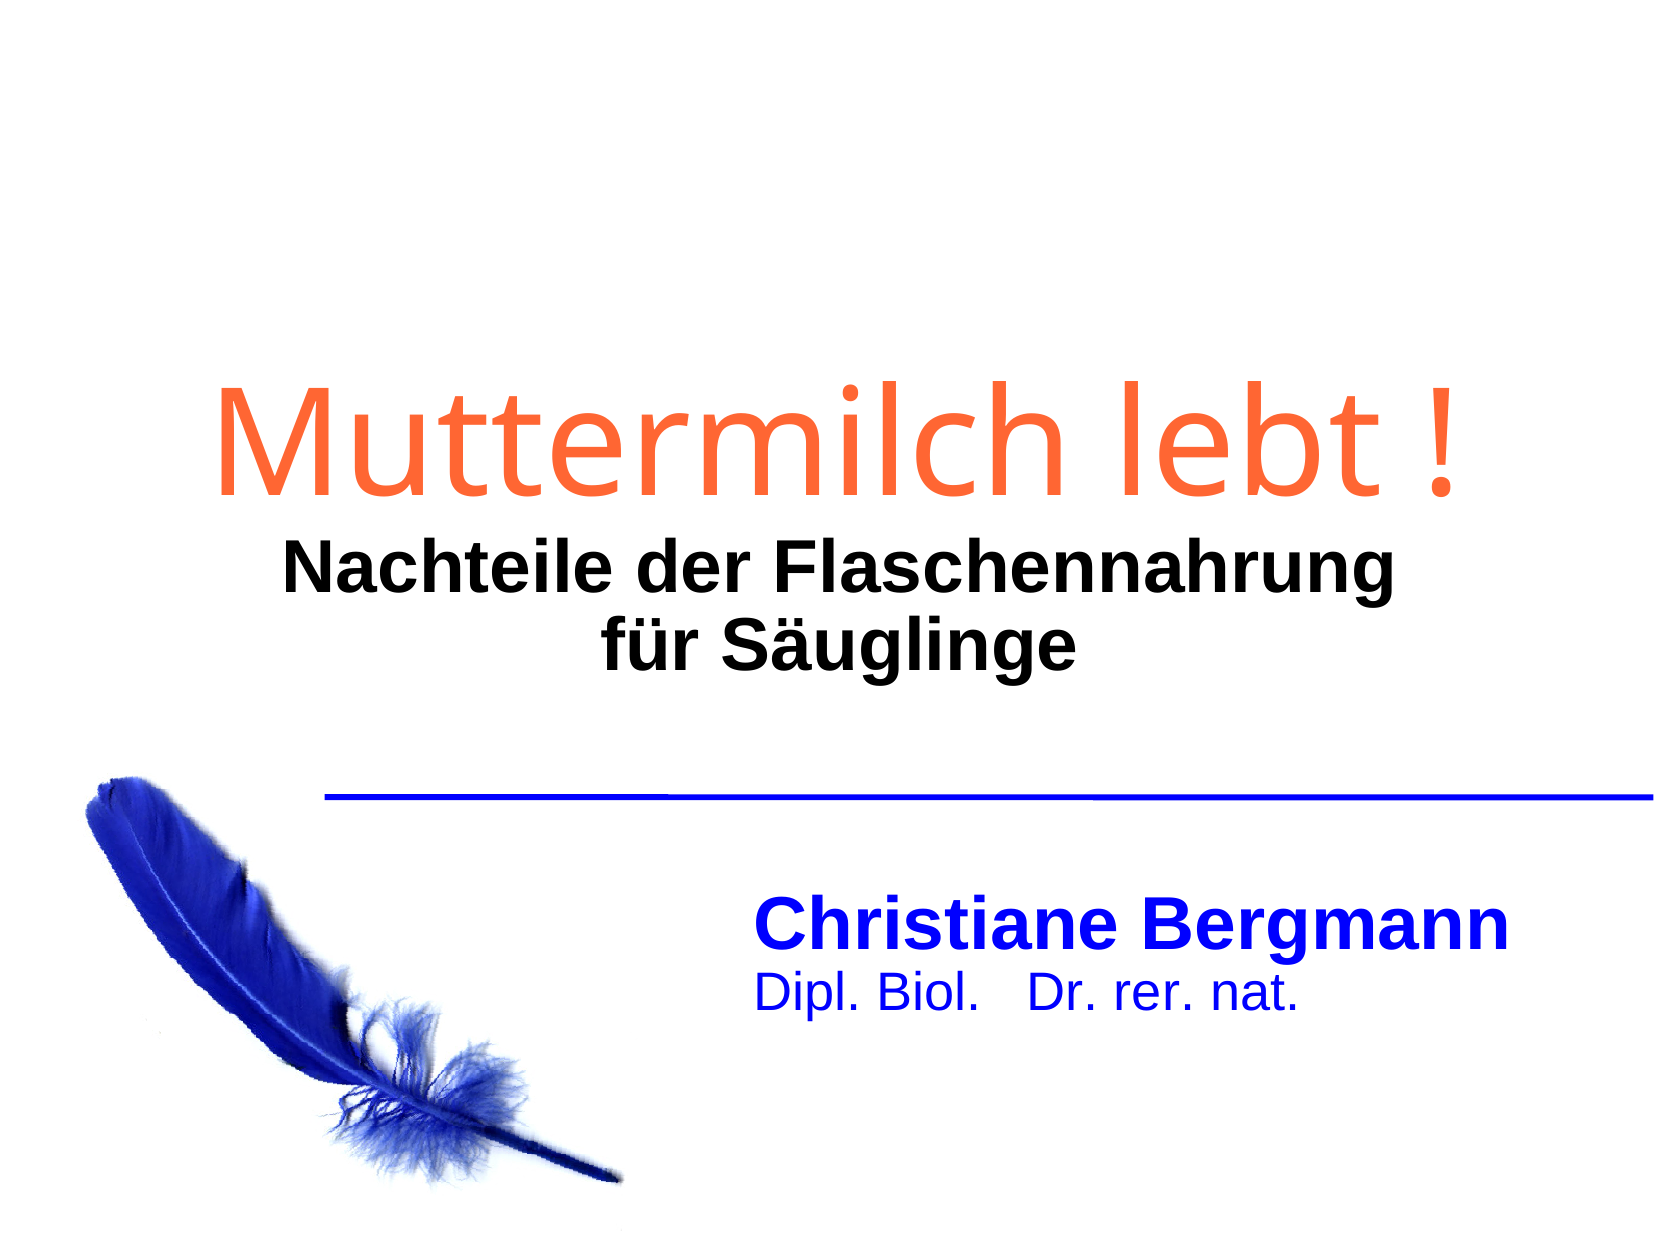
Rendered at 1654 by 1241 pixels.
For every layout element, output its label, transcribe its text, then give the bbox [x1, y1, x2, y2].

chart [3, 761, 709, 1235]
text_box Nachteile der Flaschennahrung für Säuglinge [266, 522, 1413, 694]
text_box Christiane Bergmann Dipl. Biol. Dr. rer. nat. [738, 879, 1527, 1030]
text_box Muttermilch lebt ! [192, 291, 1477, 548]
